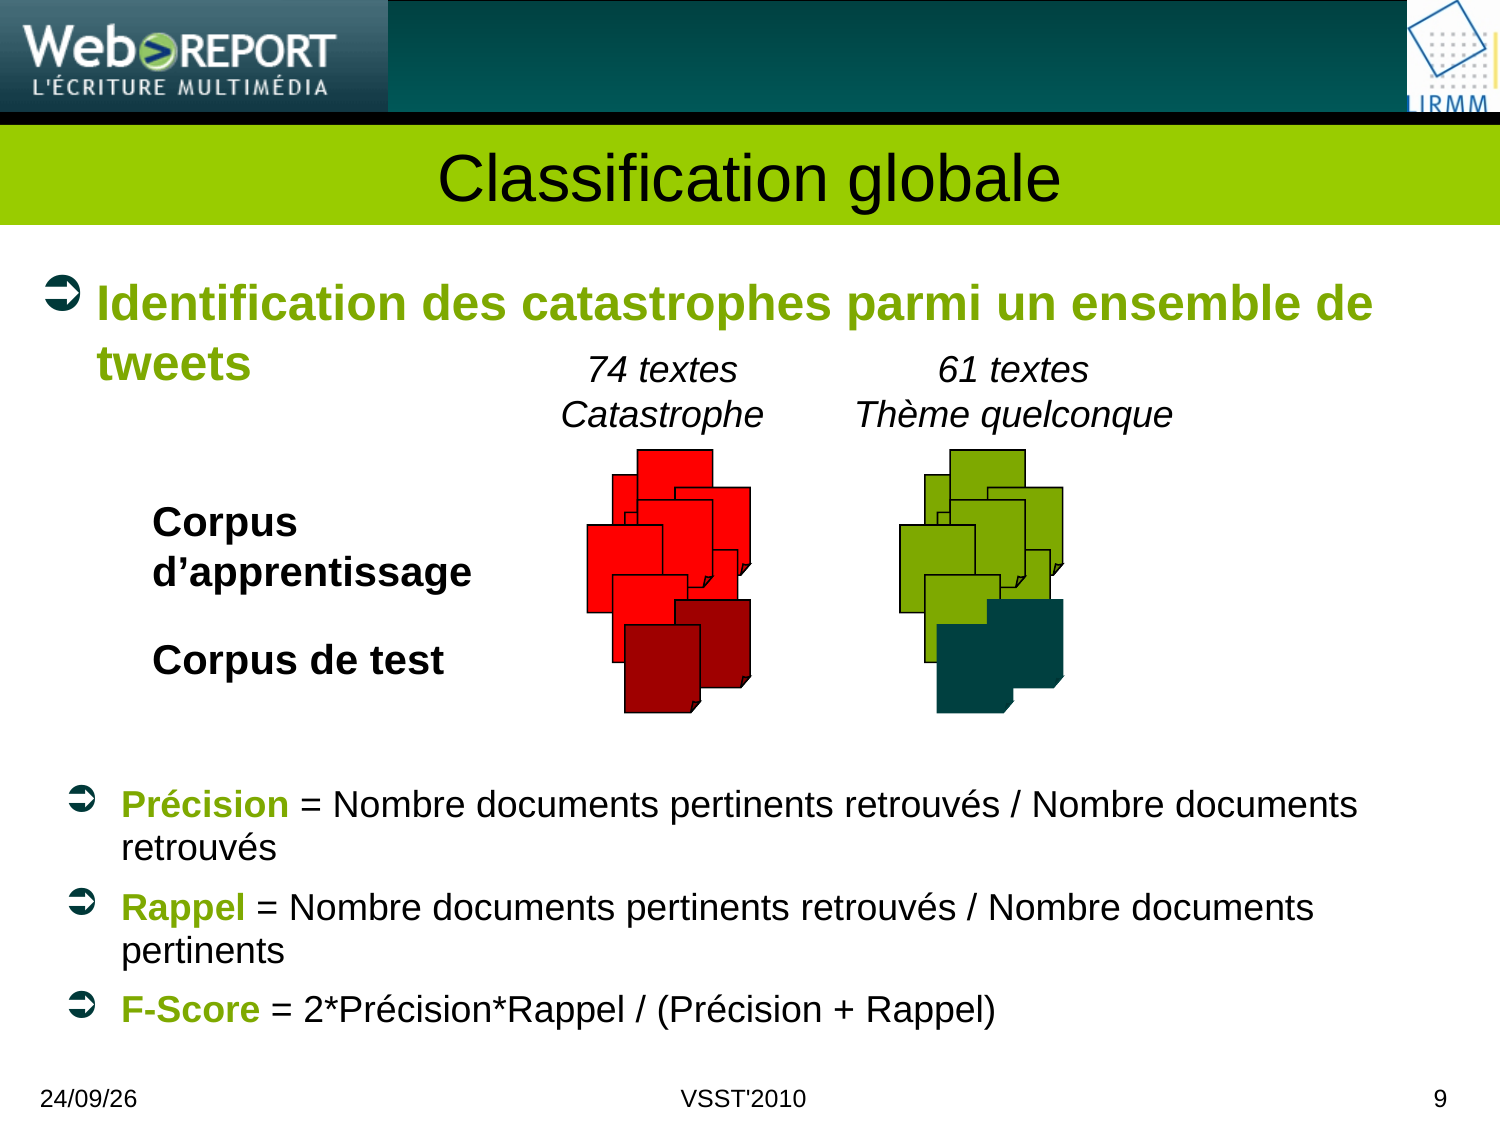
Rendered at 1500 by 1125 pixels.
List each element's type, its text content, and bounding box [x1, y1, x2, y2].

text_box [587, 450, 751, 713]
text_box Corpus de test [137, 624, 501, 691]
text_box Précision = Nombre documents pertinents retrouvés / Nombre documents retrouvés Rappel = Nombre documents pertinents retrouvés / Nombre documents pertinents F-Score = 2*Précision*Rappel / (Précision + Rappel) [49, 774, 1488, 1075]
picture [0, 0, 388, 112]
title Classification globale [0, 124, 1500, 225]
text_box [900, 450, 1063, 713]
text_box VSST'2010 [362, 1075, 1126, 1113]
text_box 74 textes Catastrophe [524, 337, 787, 443]
text_box 61 textes Thème quelconque [787, 337, 1241, 443]
text_box <numéro> [1149, 1075, 1463, 1113]
list Identification des catastrophes parmi un ensemble de tweets [24, 262, 1463, 1051]
text_box 09/01/12 [24, 1074, 338, 1113]
text_box Corpus d’apprentissage [137, 487, 501, 603]
picture [1407, 0, 1500, 112]
